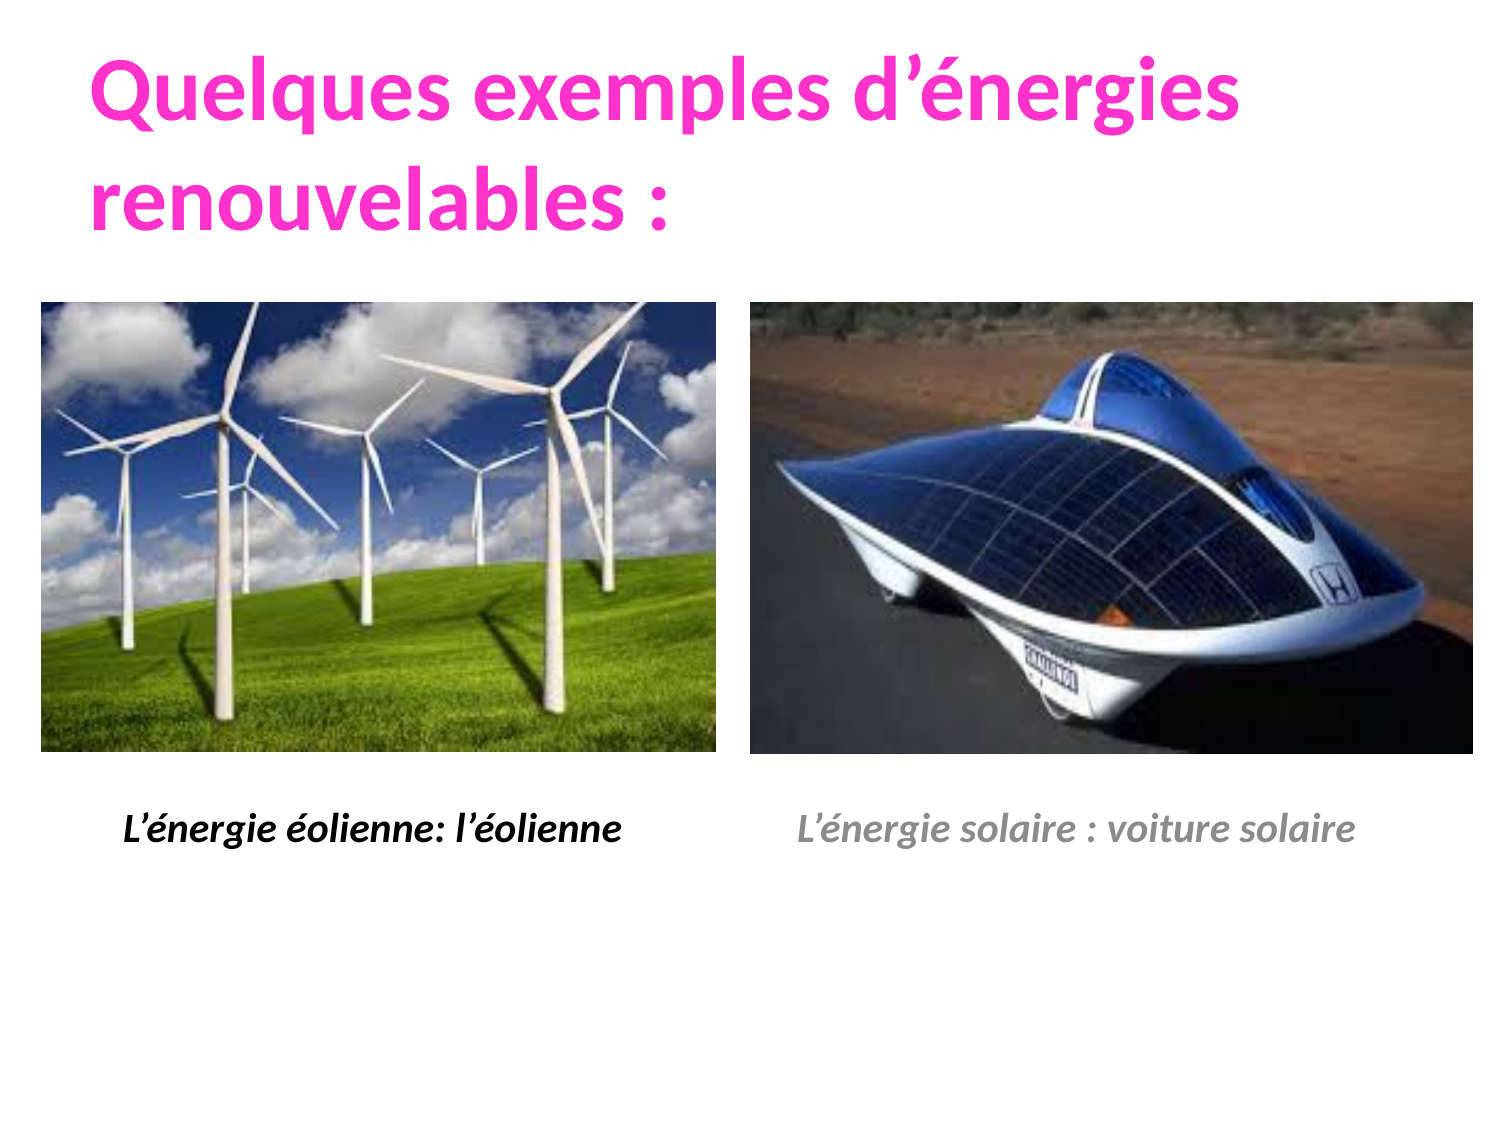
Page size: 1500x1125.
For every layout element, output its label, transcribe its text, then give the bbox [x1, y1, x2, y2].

text_box Quelques exemples d’énergies renouvelables : [75, 45, 1425, 233]
picture [750, 302, 1473, 755]
text_box L’énergie solaire : voiture solaire [749, 786, 1413, 858]
picture [41, 302, 716, 752]
text_box L’énergie éolienne: l’éolienne [41, 786, 704, 858]
